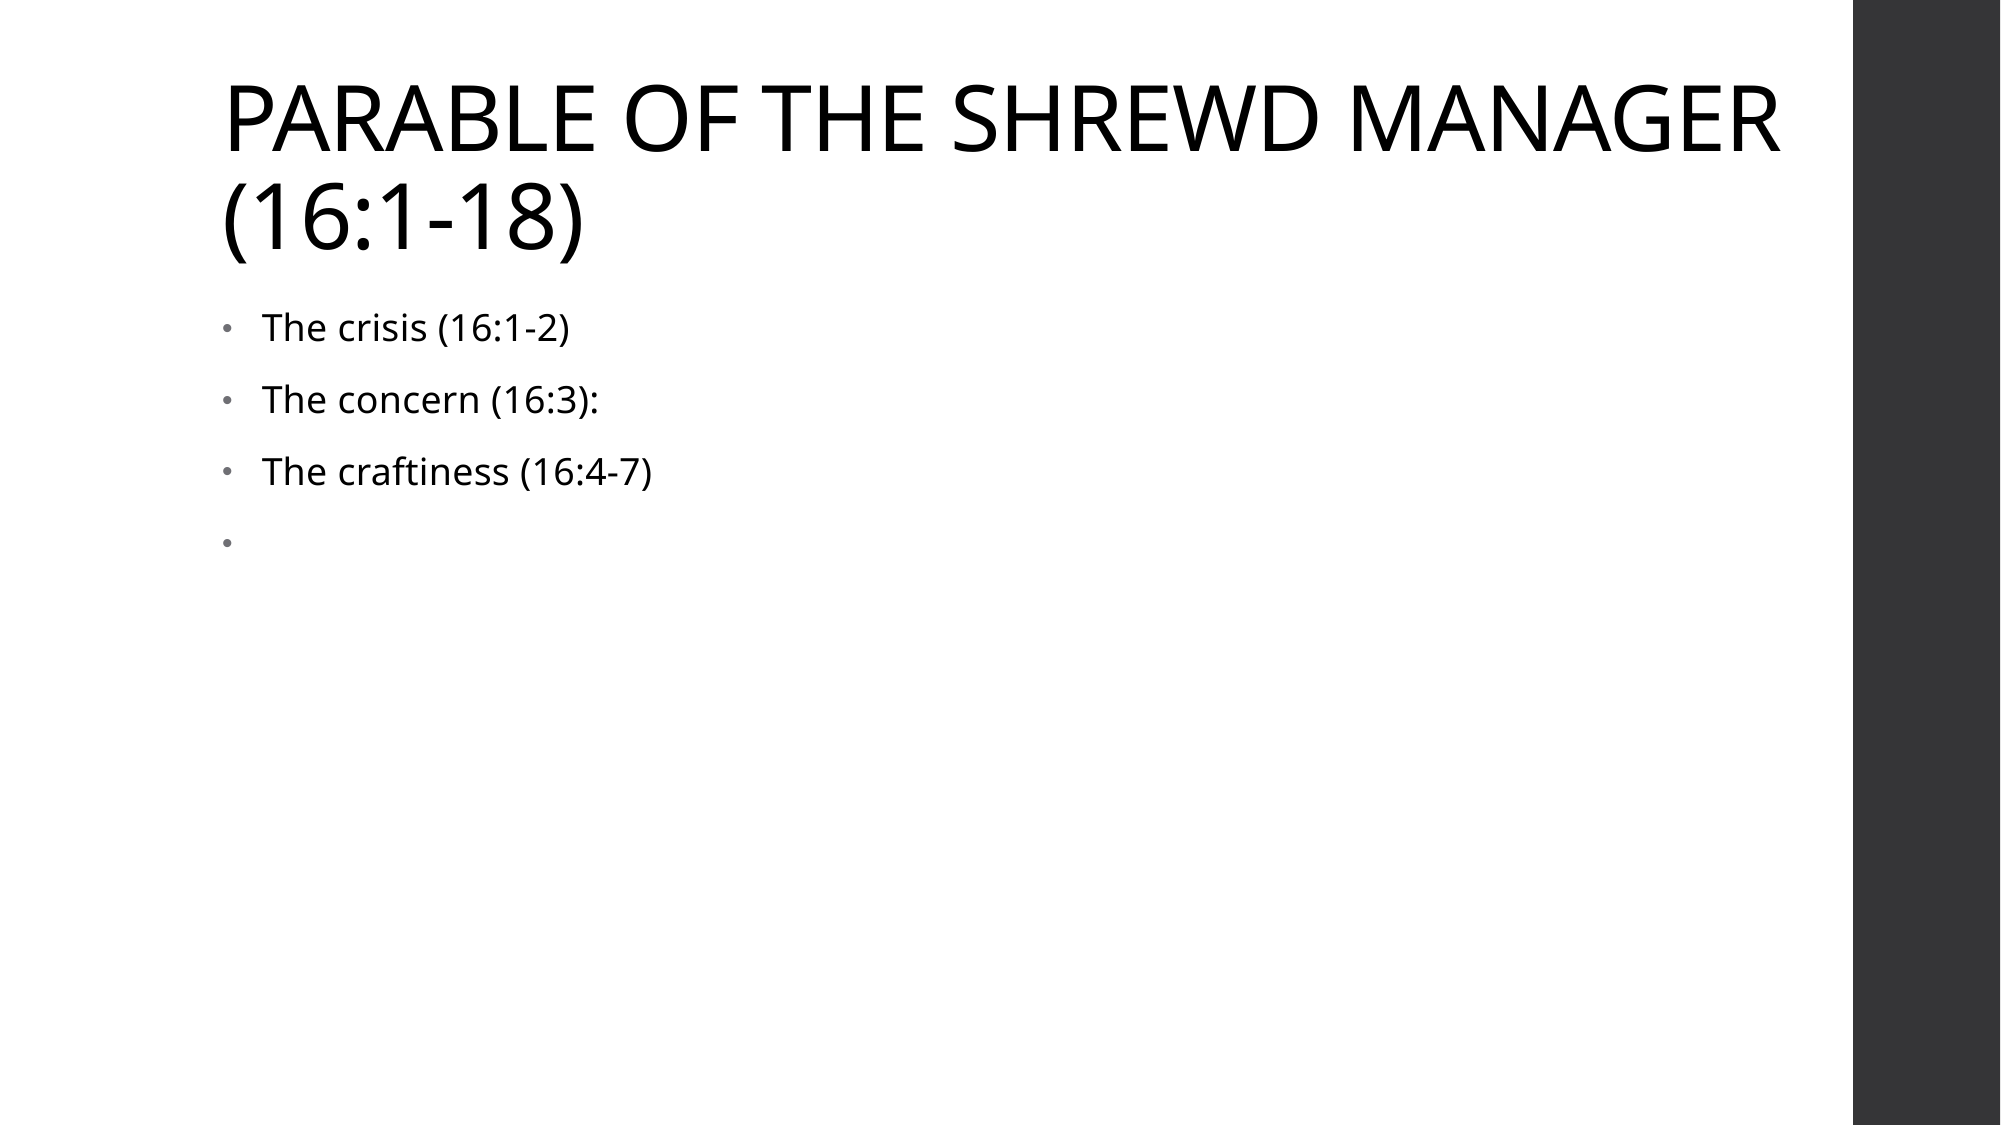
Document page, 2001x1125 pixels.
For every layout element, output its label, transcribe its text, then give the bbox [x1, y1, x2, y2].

title PARABLE OF THE SHREWD MANAGER (16:1-18) [206, 60, 1797, 278]
list The crisis (16:1-2) The concern (16:3): The craftiness (16:4-7) [206, 299, 1617, 1014]
